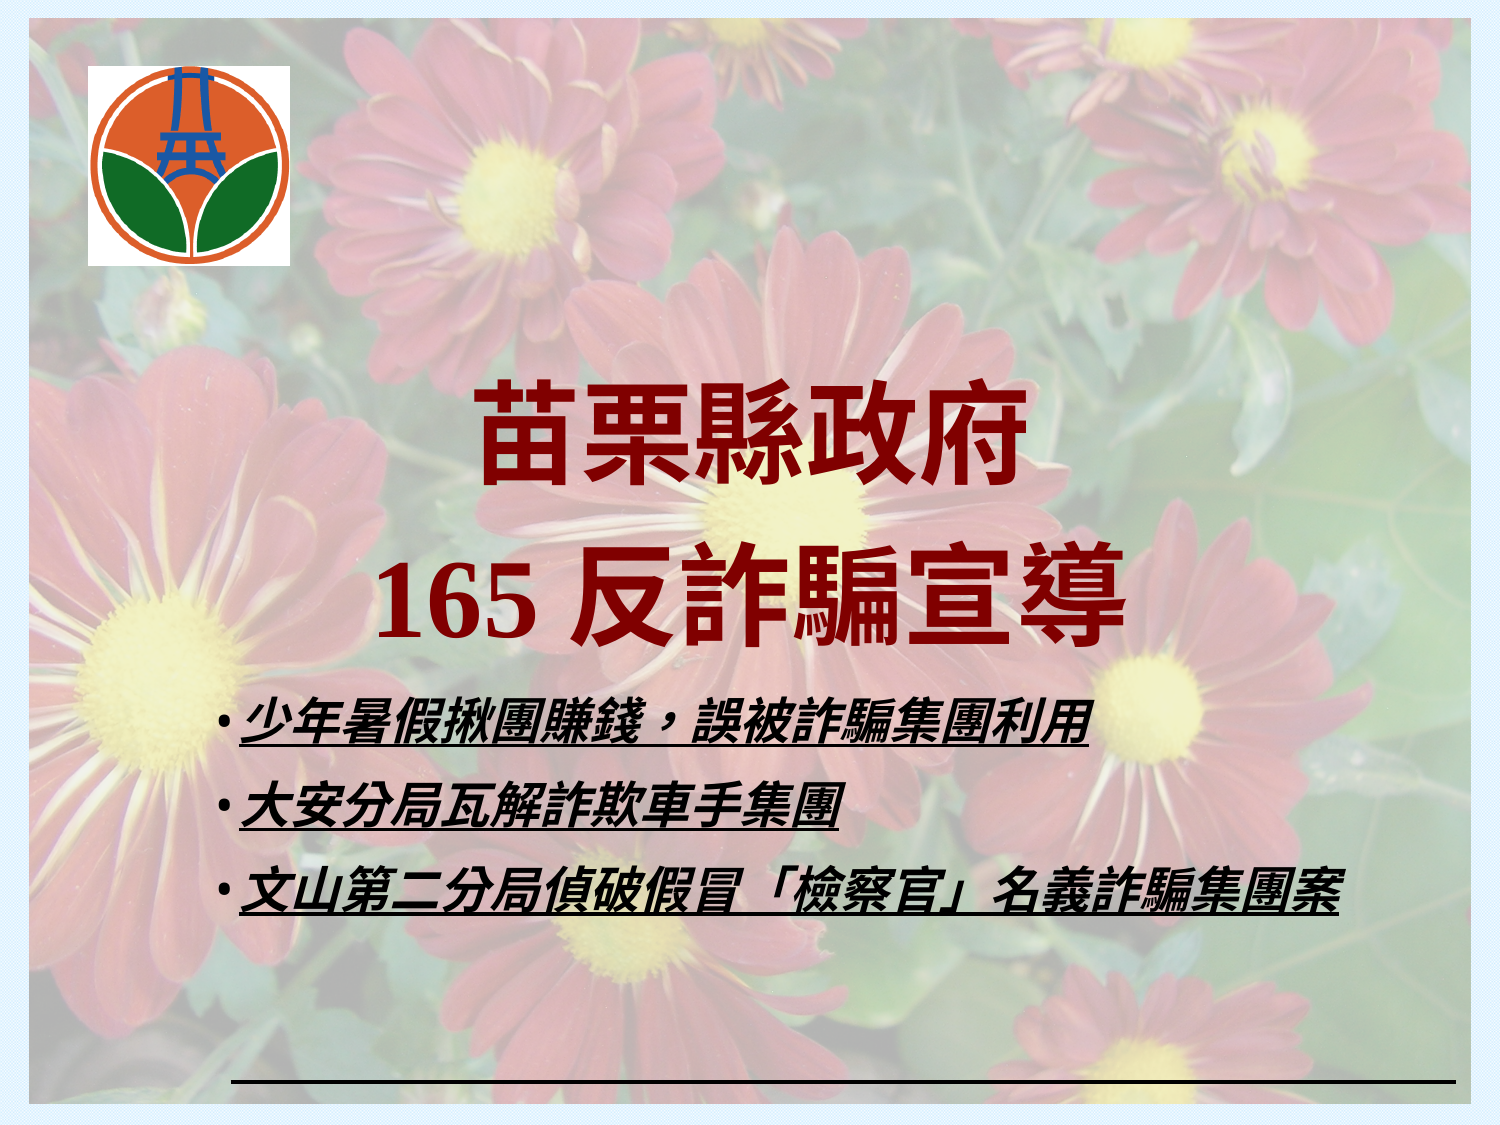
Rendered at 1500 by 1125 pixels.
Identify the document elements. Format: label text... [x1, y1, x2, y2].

picture [0, 0, 1500, 1125]
subtitle 少年暑假揪團賺錢，誤被詐騙集團利用 大安分局瓦解詐欺車手集團 文山第二分局偵破假冒「檢察官」名義詐騙集團案 [194, 597, 1471, 953]
title 苗栗縣政府 165反詐騙宣導 [112, 350, 1388, 646]
